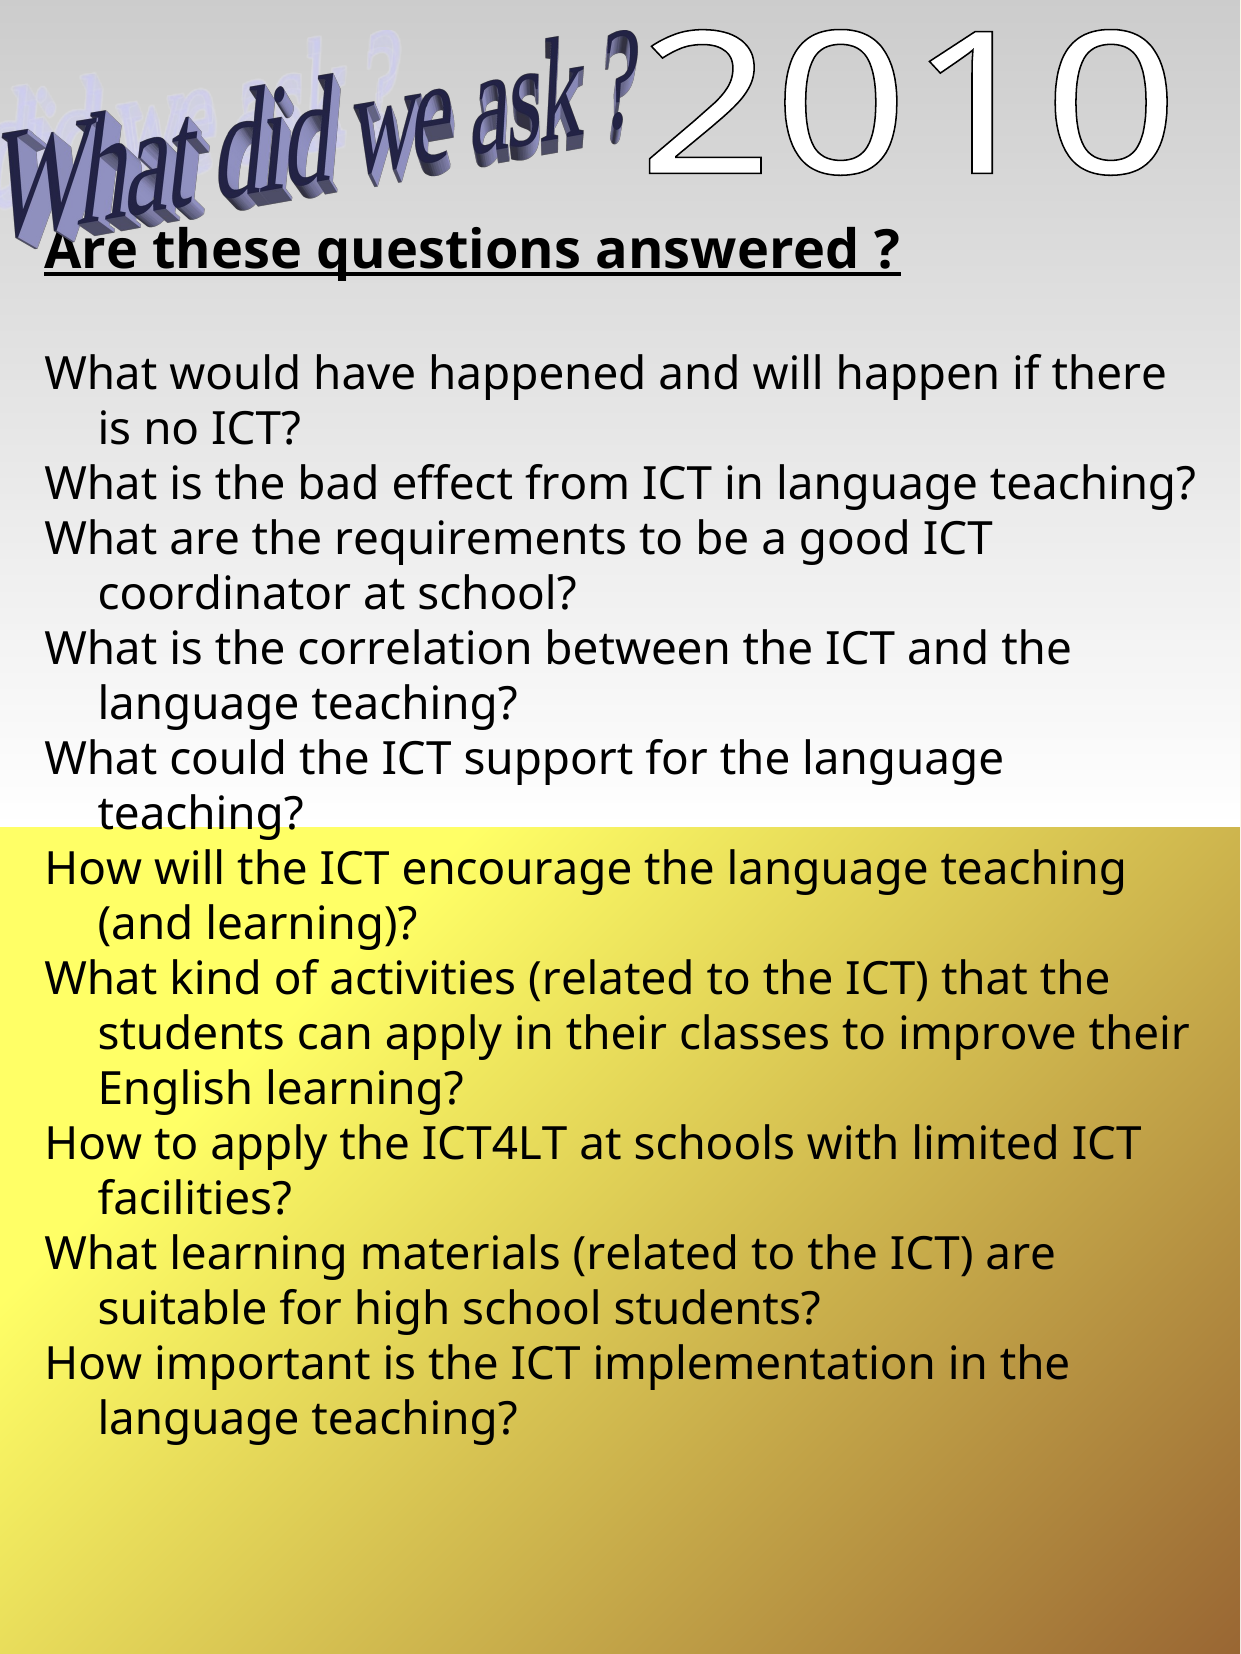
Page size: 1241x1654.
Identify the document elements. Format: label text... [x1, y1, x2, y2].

text_box 2010 [1055, 29, 1168, 176]
text_box Are these questions answered ? What would have happened and will happen if there is no ICT? What is the bad effect from ICT in language teaching? What are the requirements to be a good ICT coordinator at school? What is the correlation between the ICT and the language teaching? What could the ICT support for the language teaching? How will the ICT encourage the language teaching (and learning)? What kind of activities (related to the ICT) that the students can apply in their classes to improve their English learning? How to apply the ICT4LT at schools with limited ICT facilities? What learning materials (related to the ICT) are suitable for high school students? How important is the ICT implementation in the language teaching? [11, 76, 1223, 1562]
text_box 2010 [784, 29, 897, 176]
text_box 2010 [649, 29, 761, 174]
text_box 2010 [929, 31, 993, 174]
